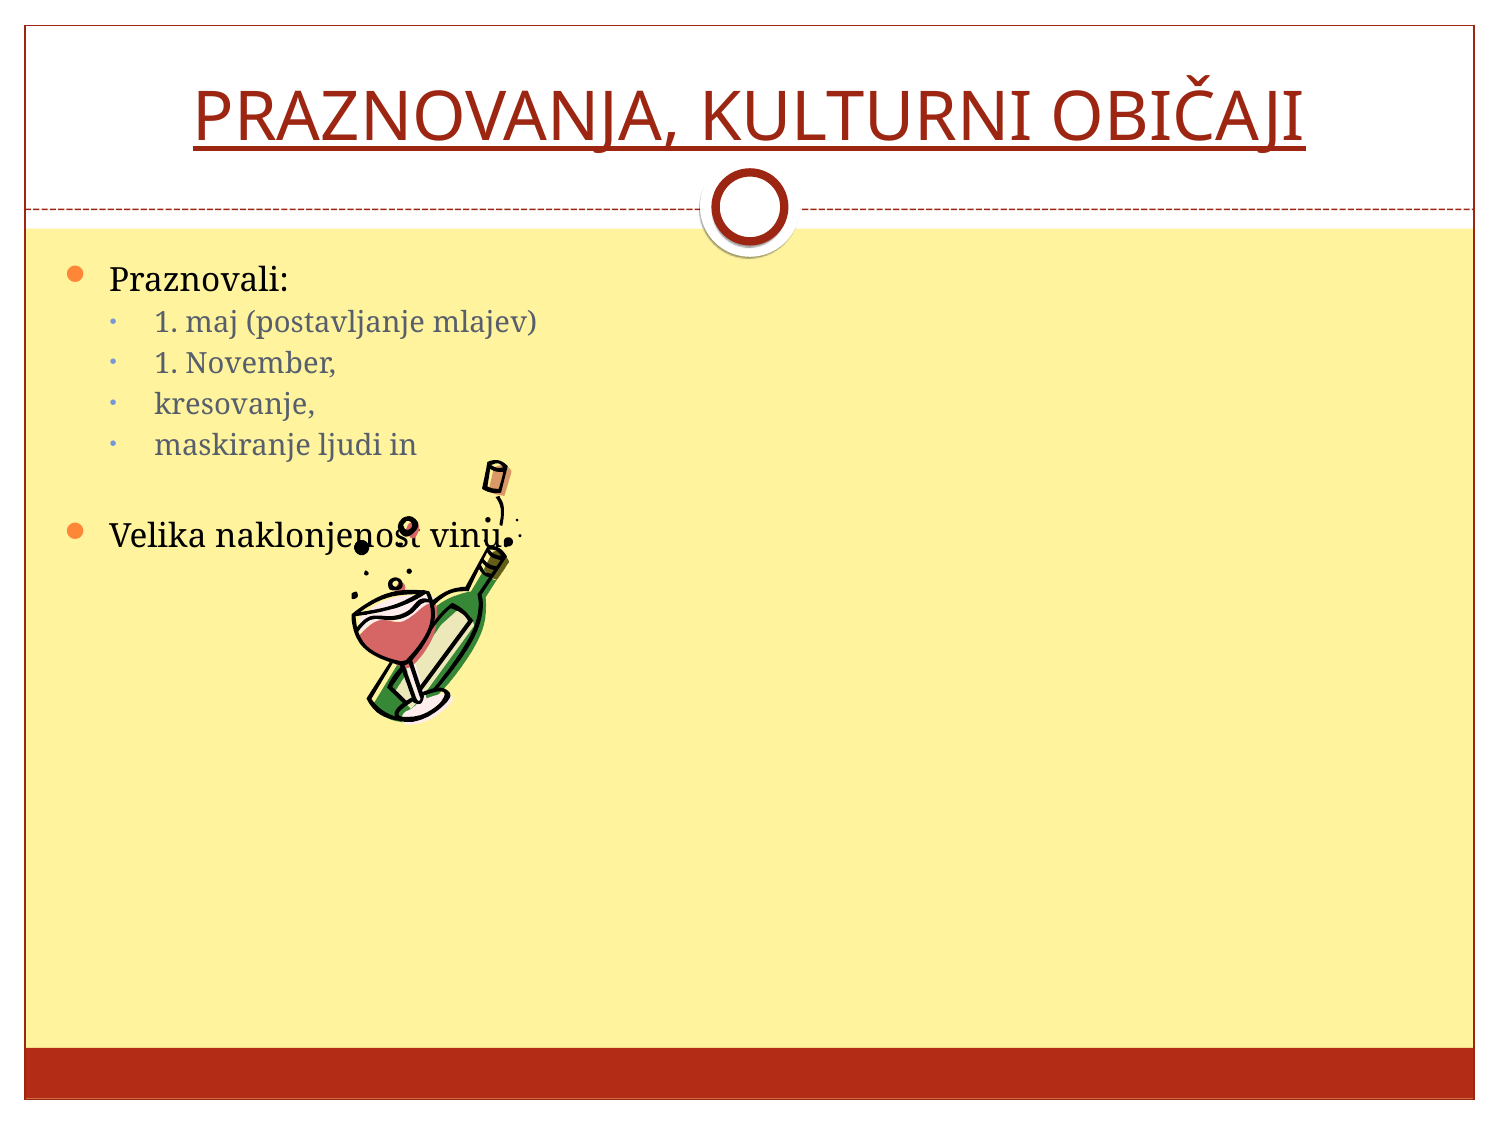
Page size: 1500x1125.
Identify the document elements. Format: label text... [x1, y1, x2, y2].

list Praznovali: 1. maj (postavljanje mlajev) 1. November, kresovanje, maskiranje ljudi in Velika naklonjenost vinu. [49, 250, 1445, 1001]
title PRAZNOVANJA, KULTURNI OBIČAJI [49, 37, 1450, 162]
picture [351, 457, 525, 728]
